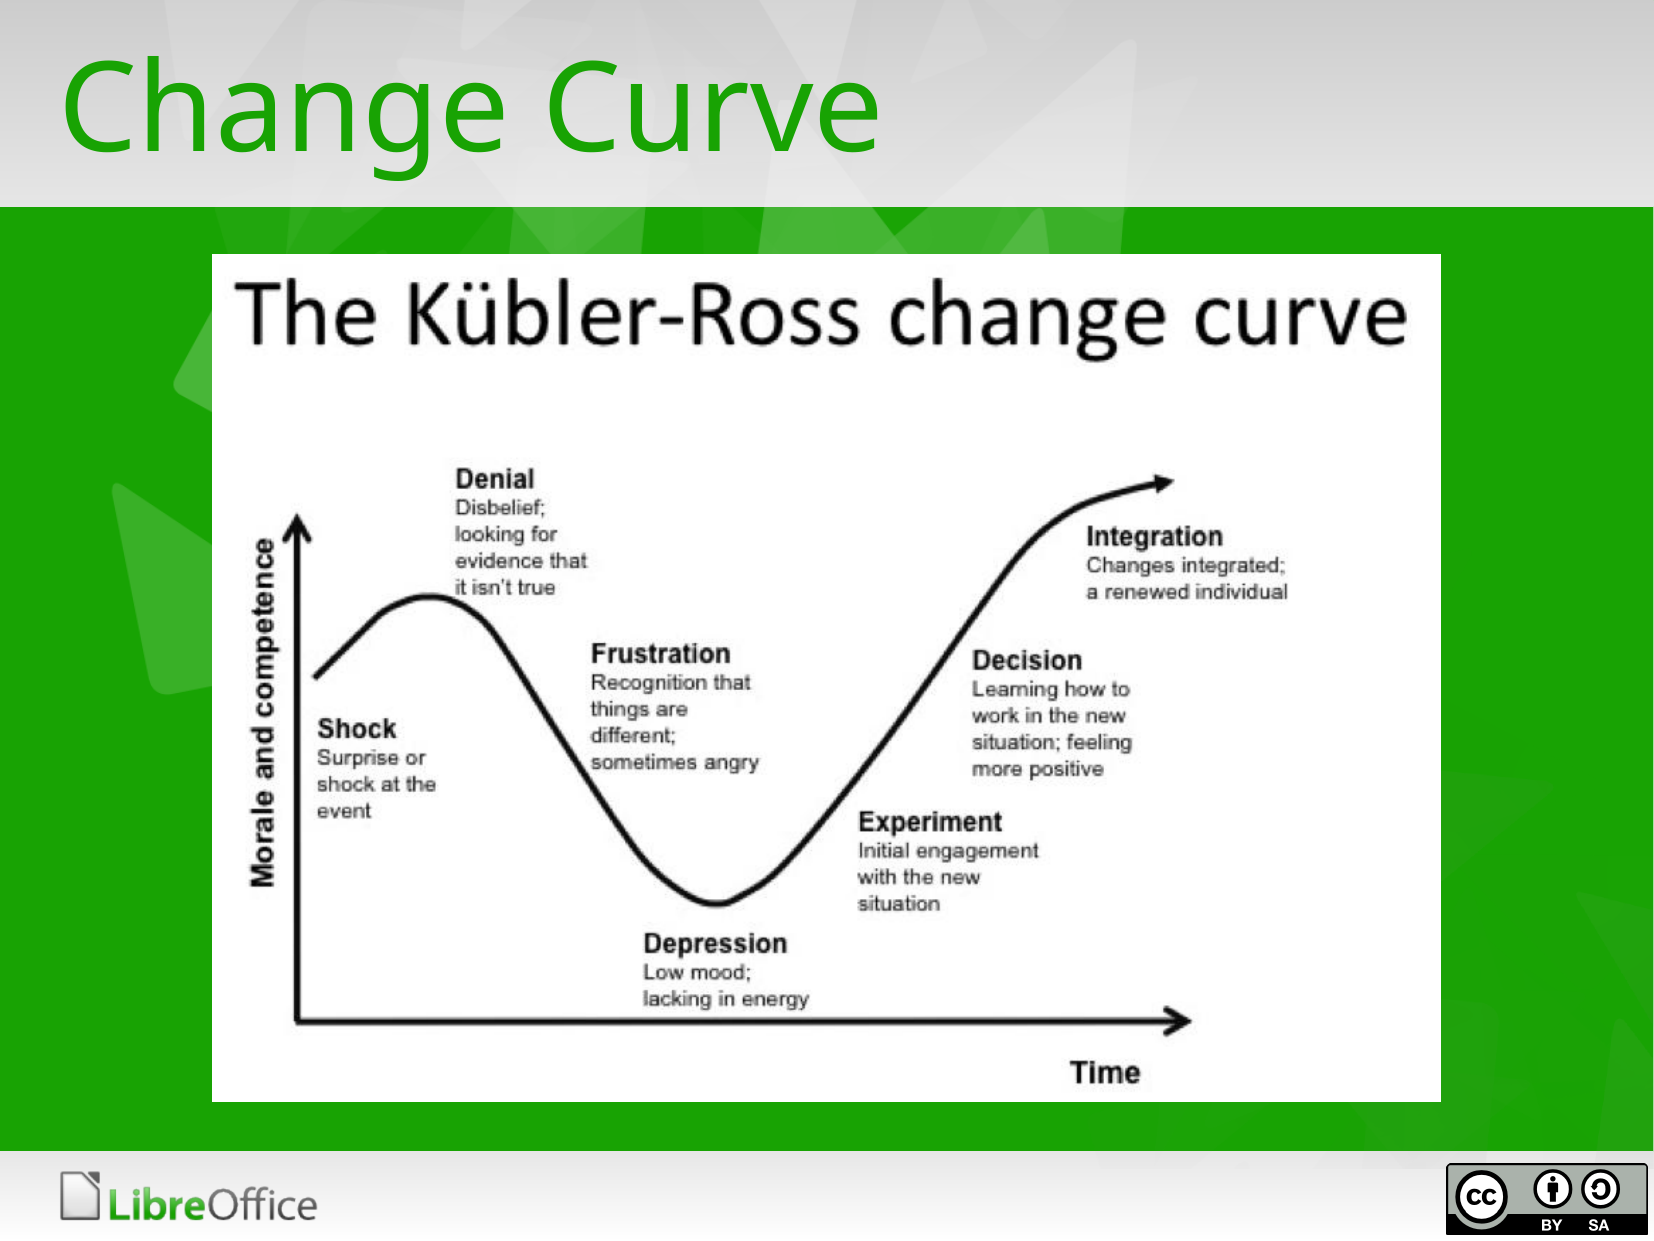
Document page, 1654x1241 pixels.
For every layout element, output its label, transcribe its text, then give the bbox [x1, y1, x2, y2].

title Change Curve [59, 29, 1595, 178]
picture [41, 1152, 337, 1240]
picture [0, 0, 1654, 1235]
